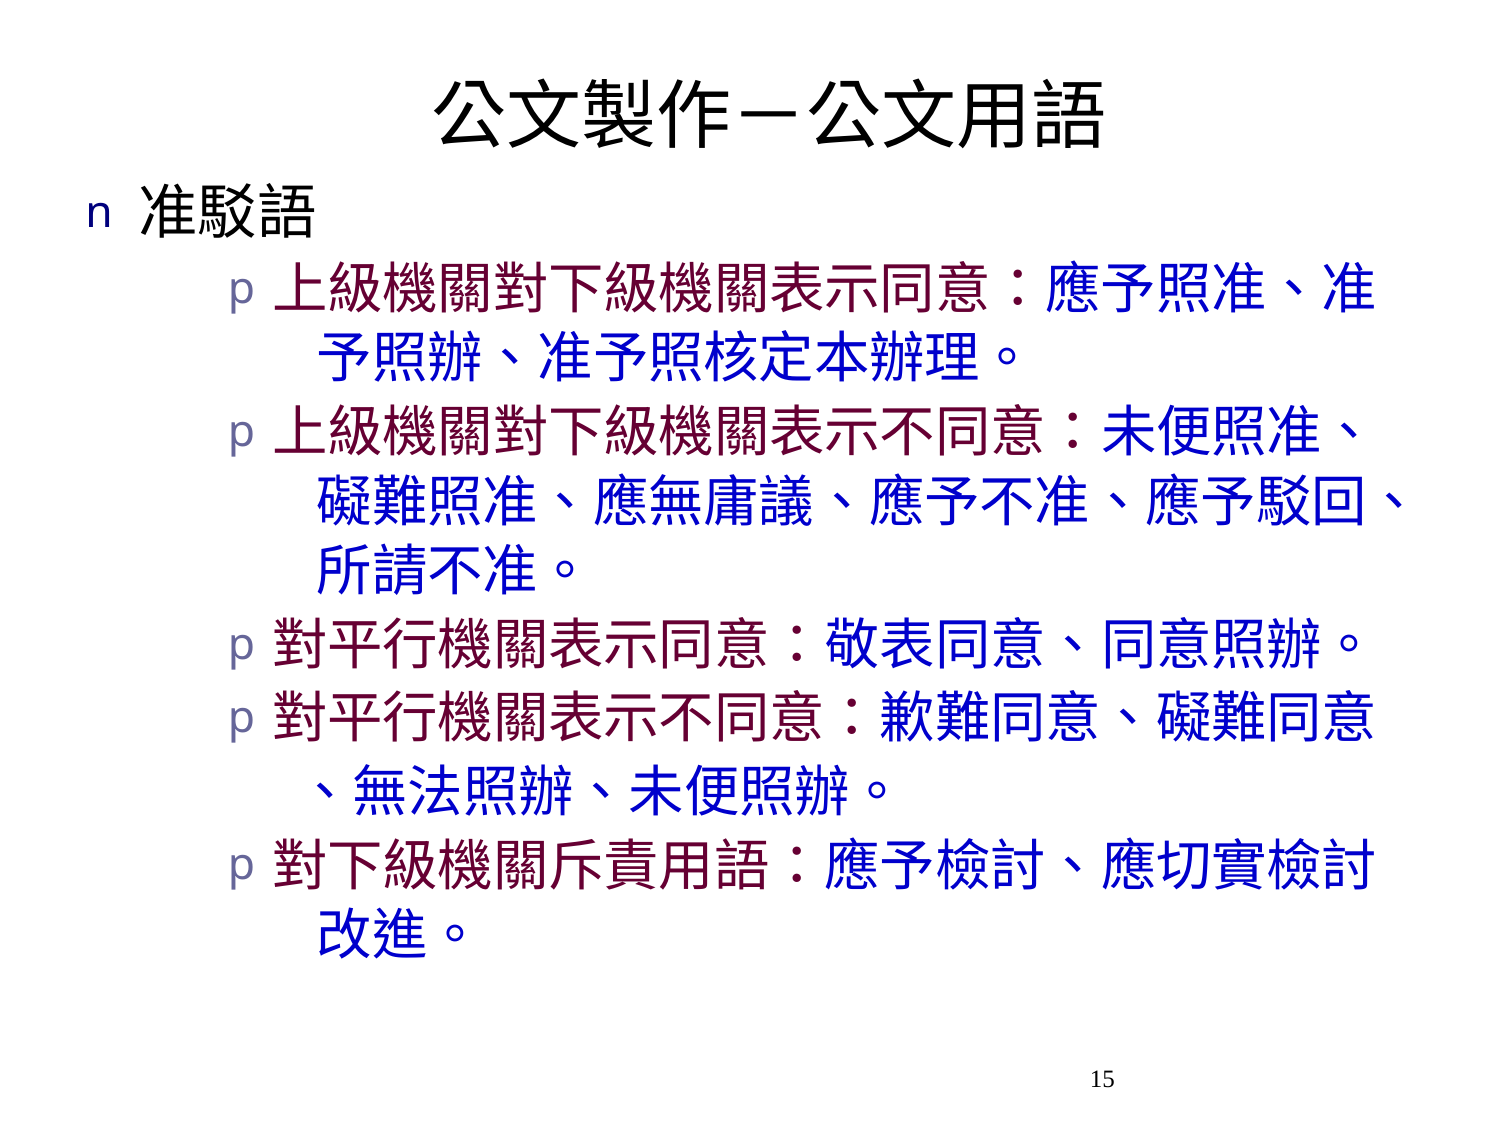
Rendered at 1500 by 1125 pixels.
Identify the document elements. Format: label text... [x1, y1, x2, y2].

text_box [1074, 1025, 1426, 1101]
list 准駁語 上級機關對下級機關表示同意：應予照准、准予照辦、准予照核定本辦理。 上級機關對下級機關表示不同意：未便照准、礙難照准、應無庸議、應予不准、應予駁回、所請不准。 對平行機關表示同意：敬表同意、同意照辦。 對平行機關表示不同意：歉難同意、礙難同意 、無法照辦、未便照辦。 對下級機關斥責用語：應予檢討、應切實檢討改進。 [70, 166, 1405, 1040]
title 公文製作－公文用語 [171, 0, 1366, 166]
